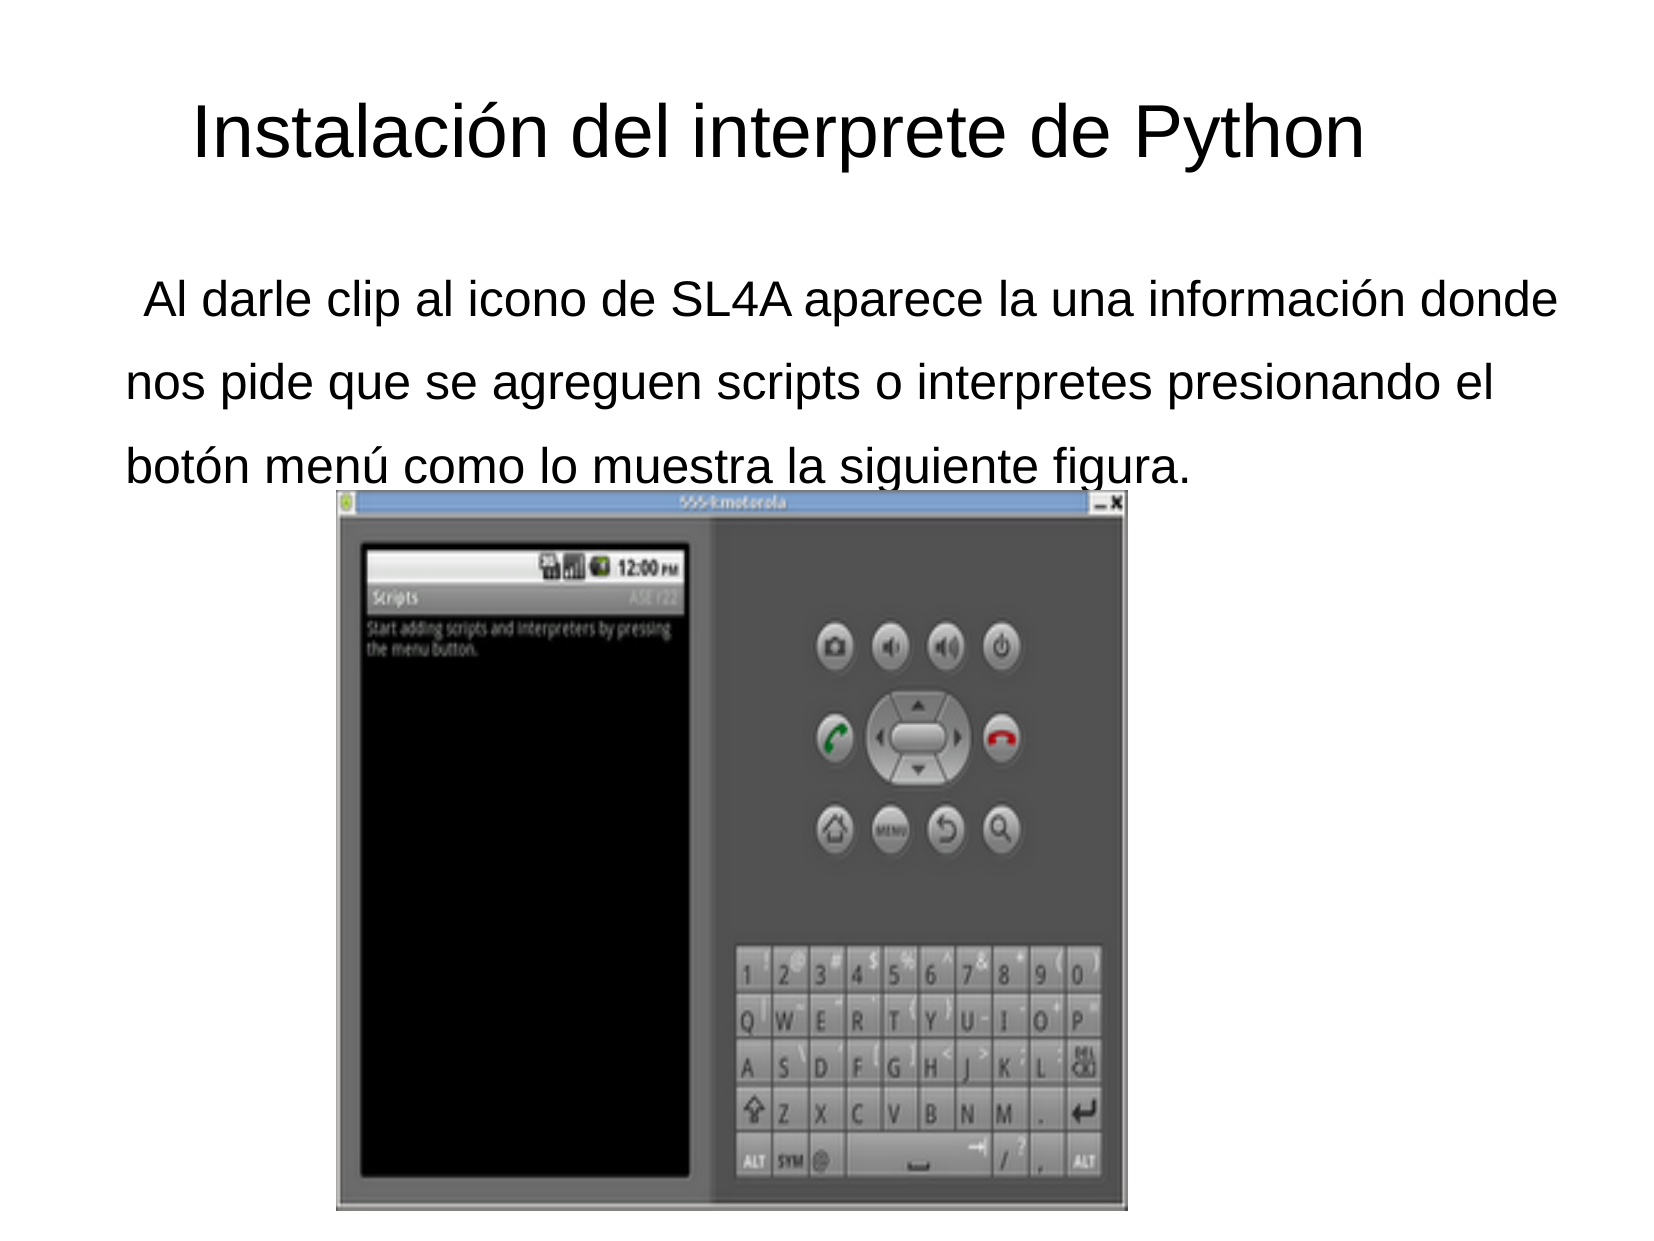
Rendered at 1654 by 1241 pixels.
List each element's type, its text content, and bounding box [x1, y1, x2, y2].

text_box Al darle clip al icono de SL4A aparece la una información donde nos pide que se agreguen scripts o interpretes presionando el botón menú como lo muestra la siguiente figura. [110, 235, 1595, 474]
picture [336, 490, 1128, 1211]
text_box Instalación del interprete de Python [177, 81, 1536, 181]
